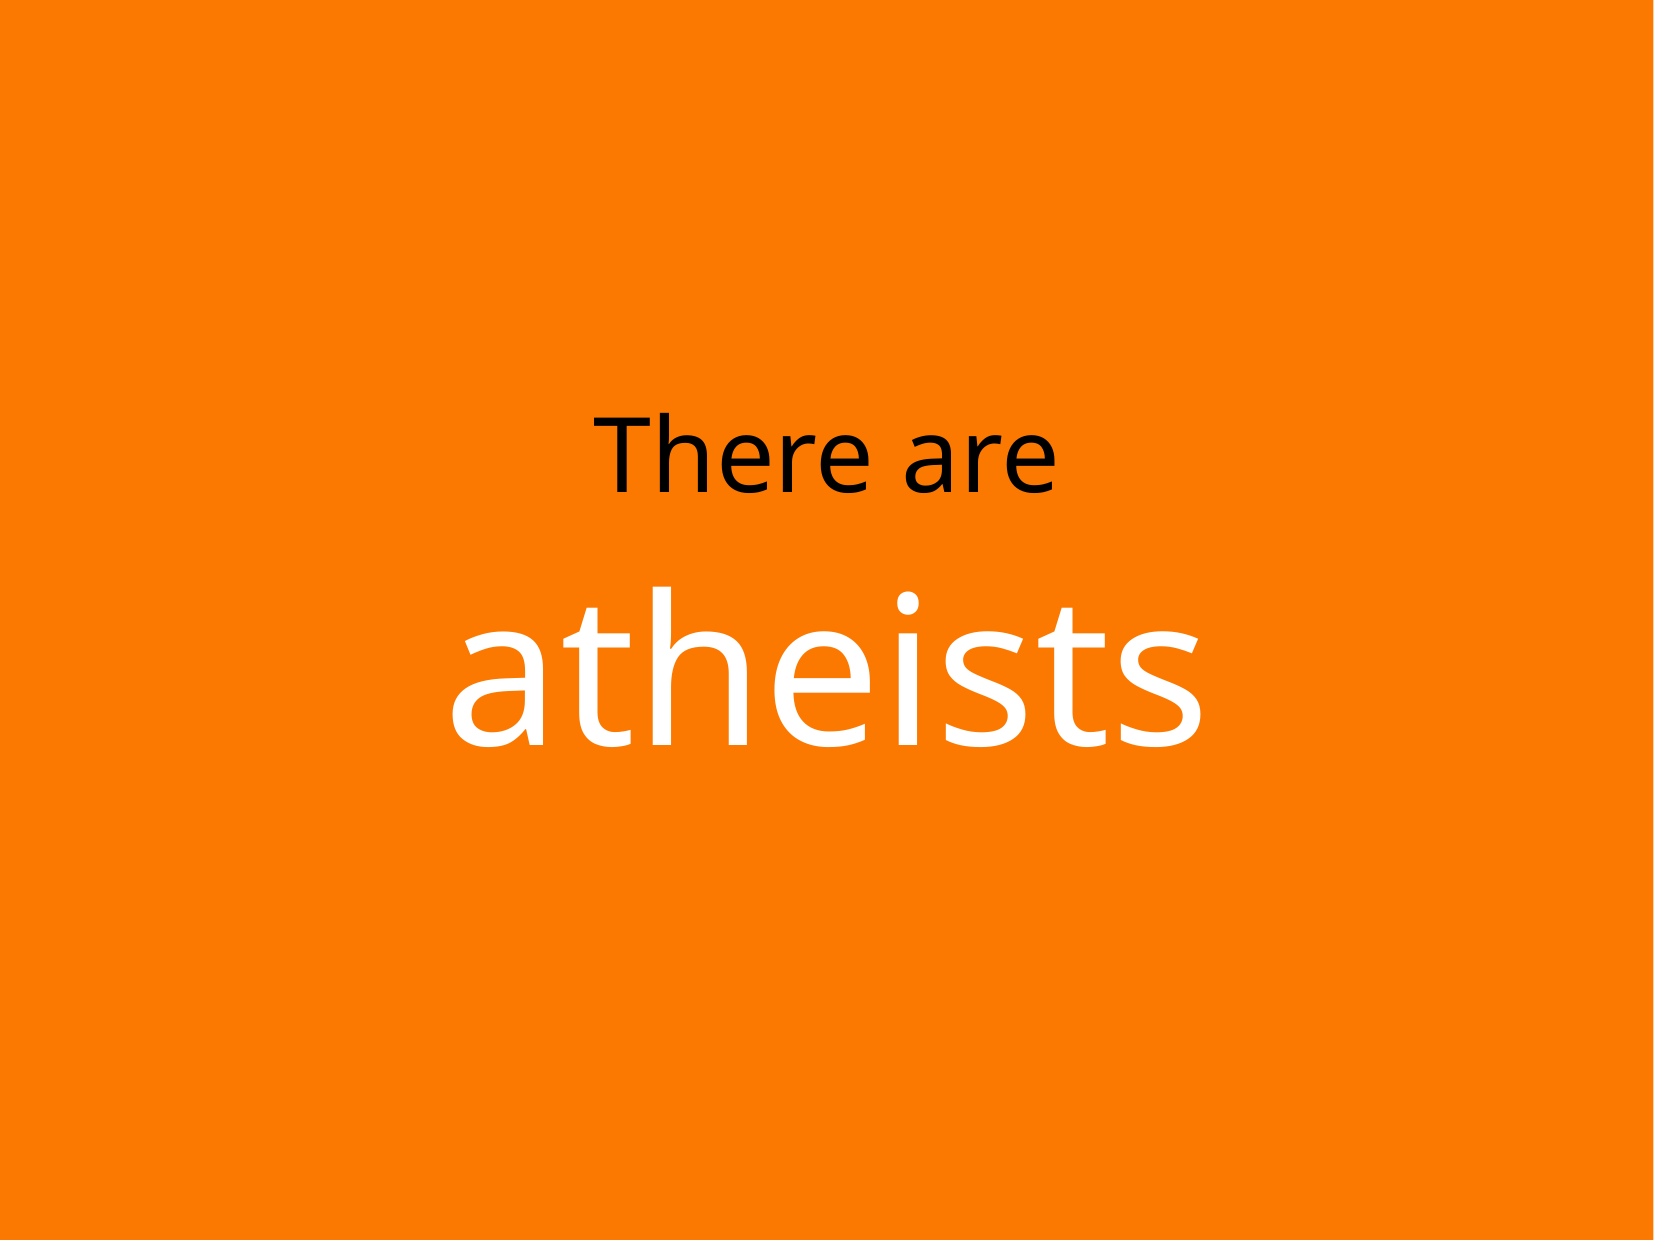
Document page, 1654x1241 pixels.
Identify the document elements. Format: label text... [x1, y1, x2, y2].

text_box There are atheists [0, 374, 1654, 814]
